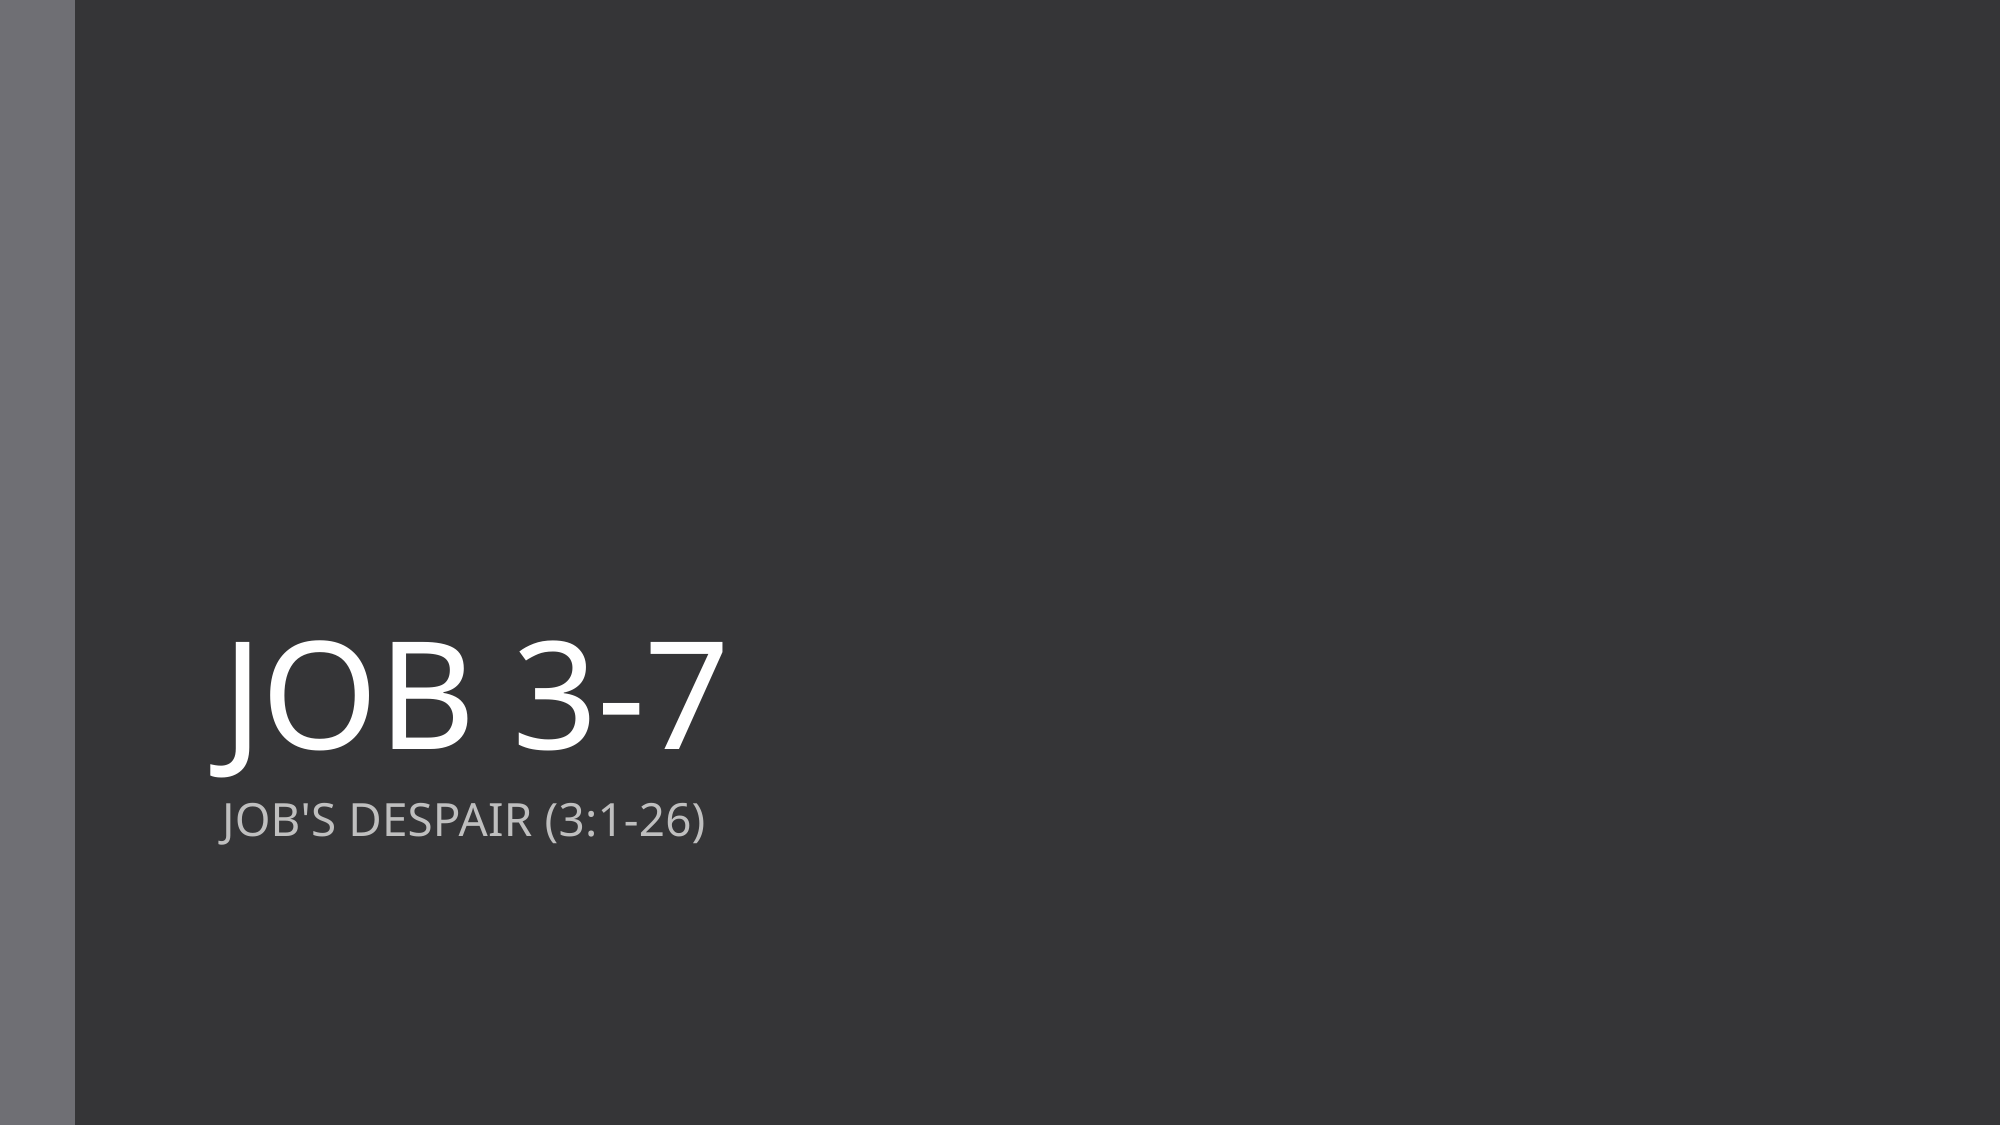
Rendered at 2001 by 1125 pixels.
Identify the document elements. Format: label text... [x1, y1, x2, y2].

title JOB 3-7 [206, 124, 1752, 787]
subtitle JOB'S DESPAIR (3:1-26) [206, 787, 1752, 1066]
